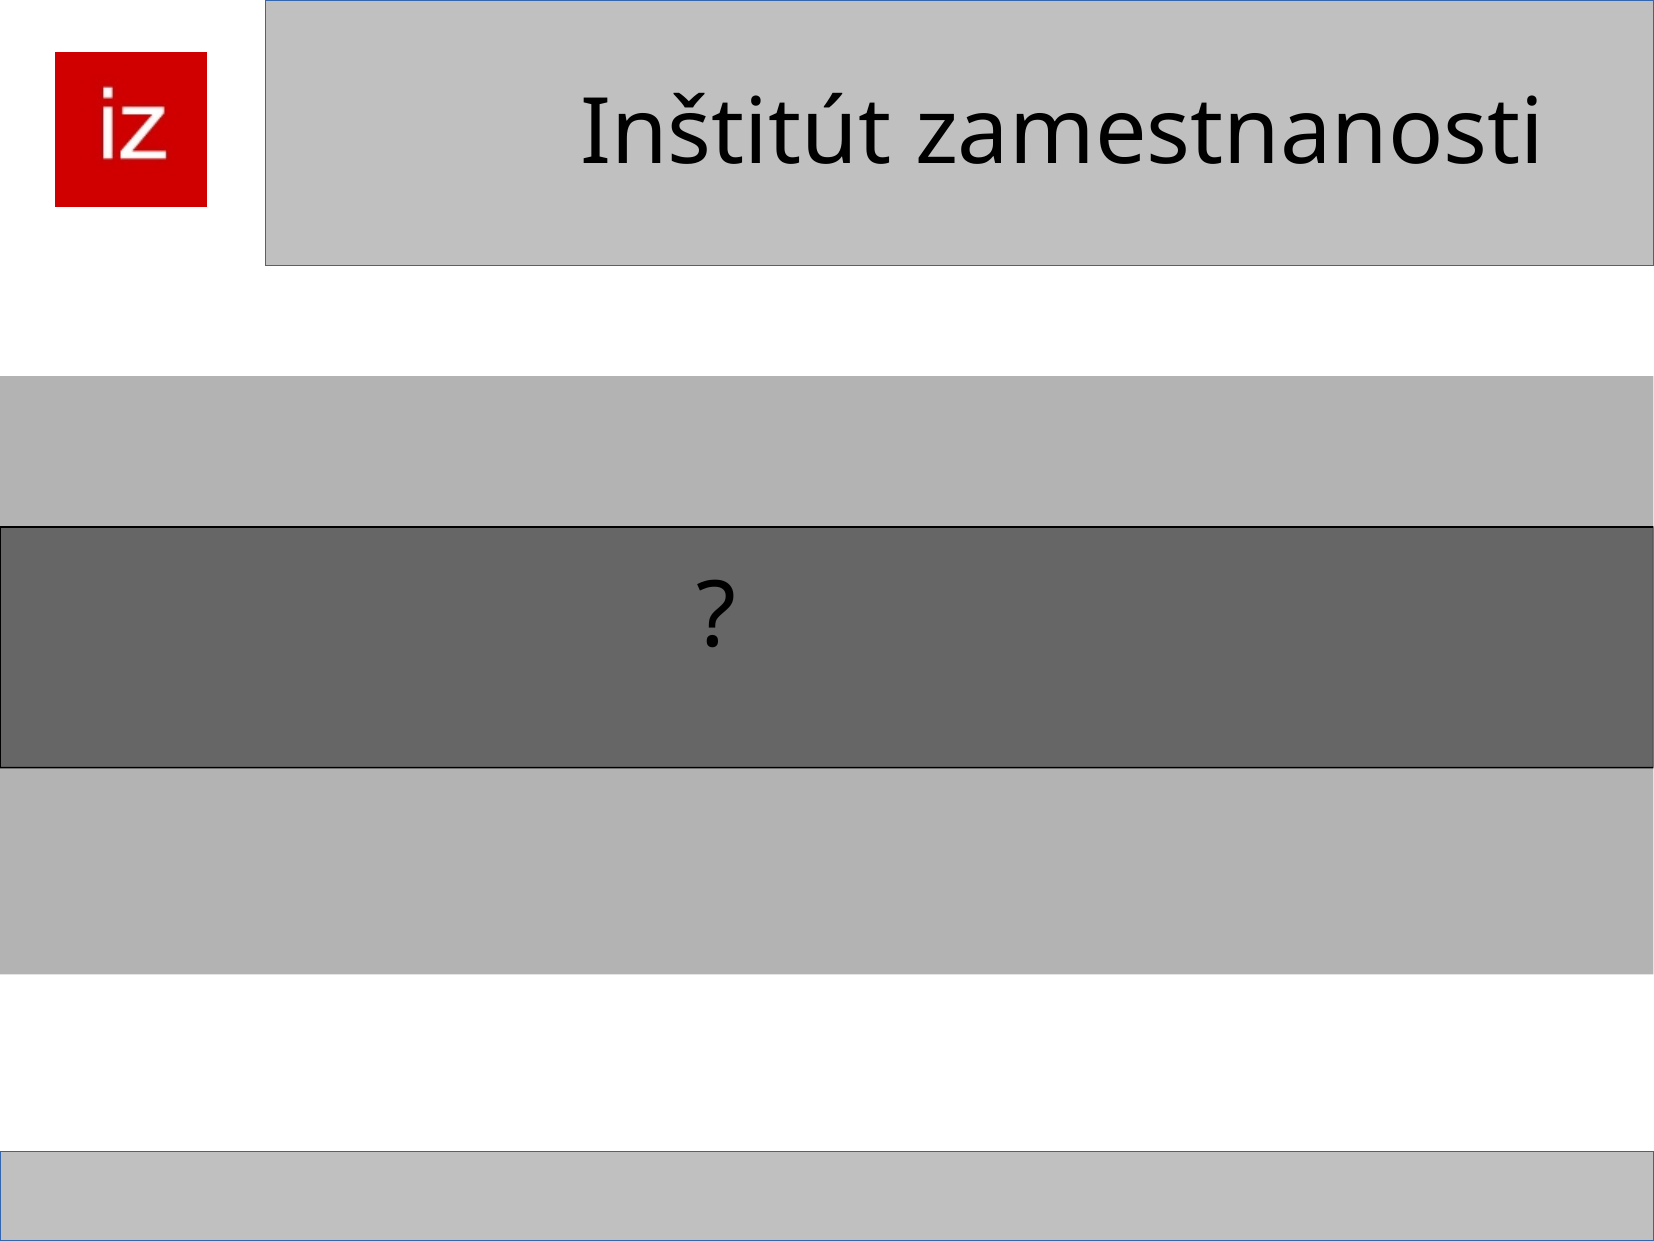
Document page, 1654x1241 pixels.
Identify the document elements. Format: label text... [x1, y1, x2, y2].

title Inštitút zamestnanosti [561, 29, 1565, 237]
list ? [679, 566, 1441, 804]
picture [55, 52, 207, 207]
text_box [0, 376, 1654, 975]
